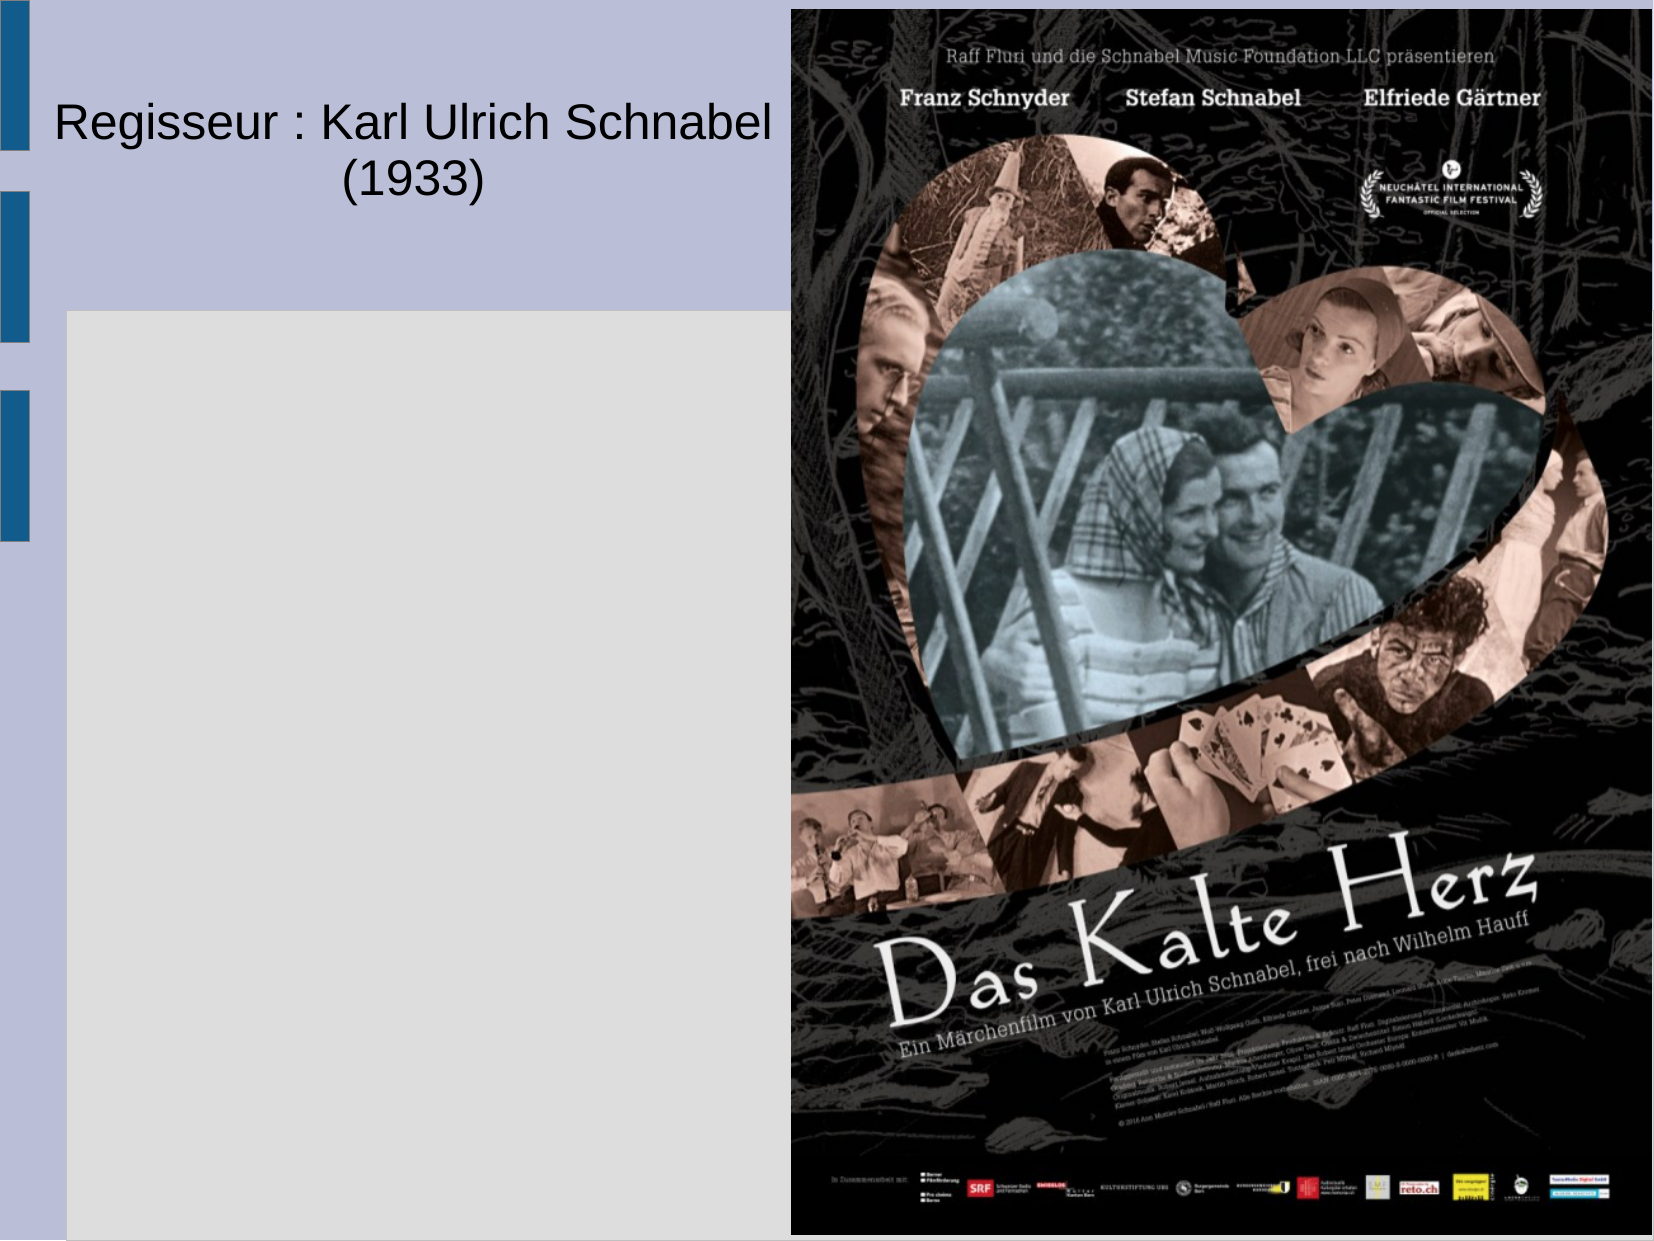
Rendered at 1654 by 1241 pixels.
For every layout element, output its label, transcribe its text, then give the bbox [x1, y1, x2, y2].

picture [791, 9, 1652, 1235]
list Regisseur : Karl Ulrich Schnabel (1933) [0, 94, 791, 319]
